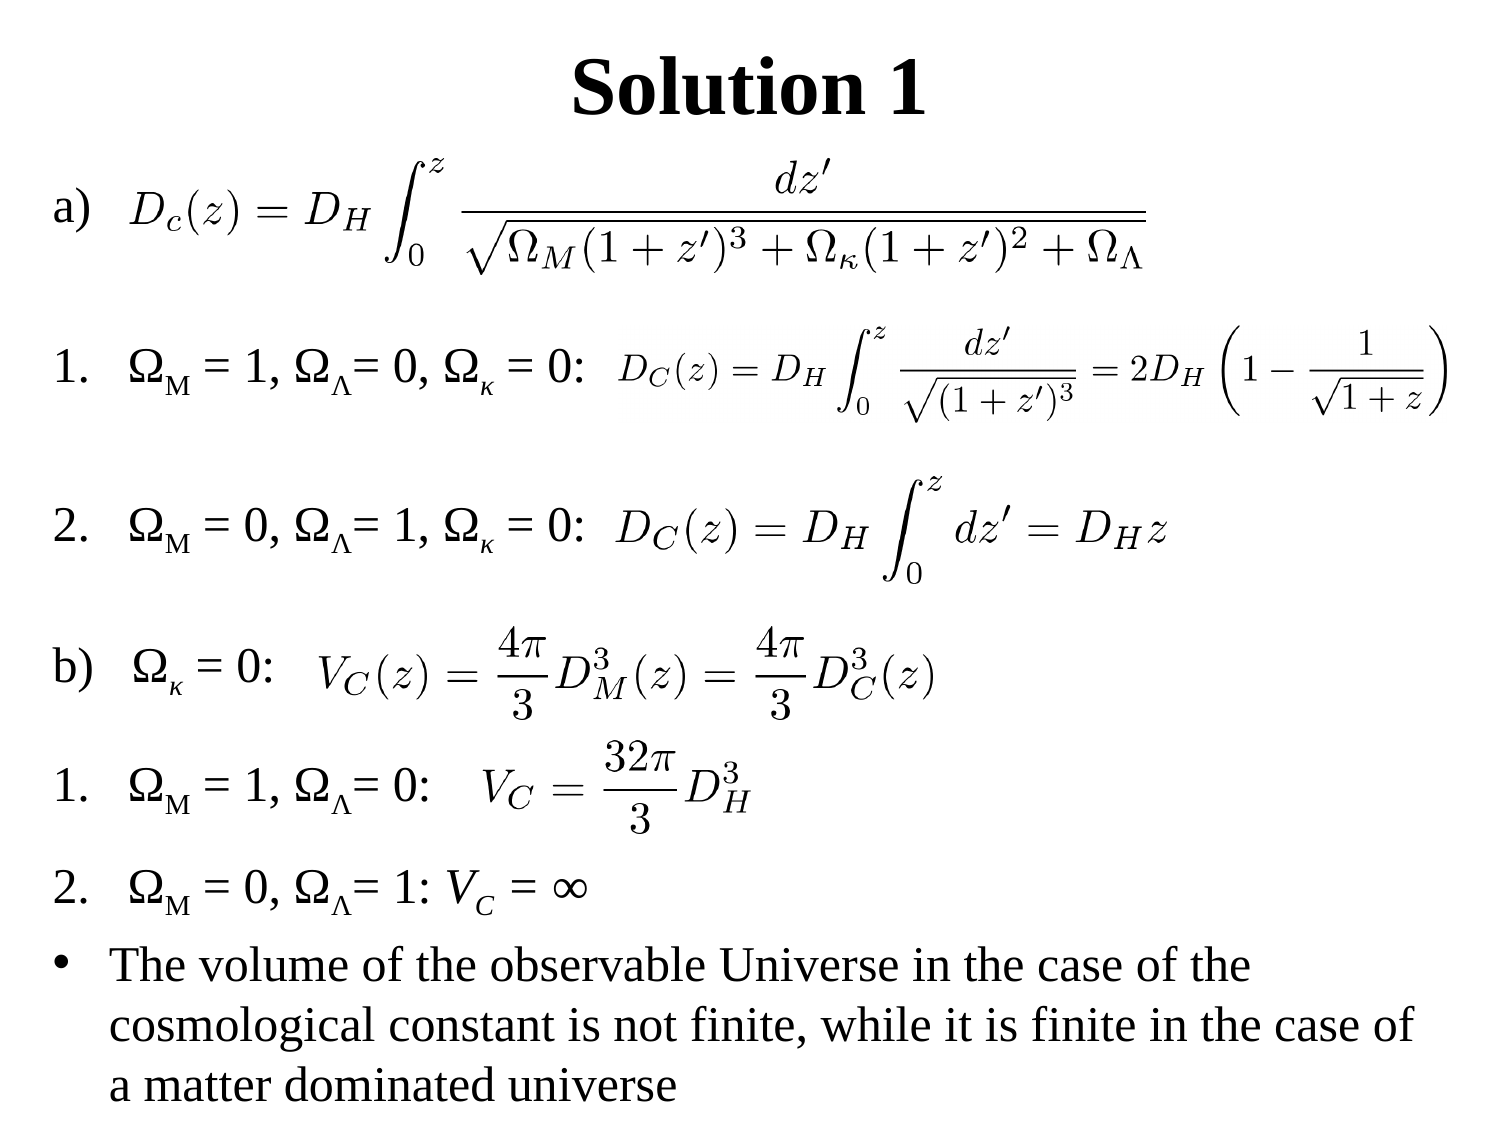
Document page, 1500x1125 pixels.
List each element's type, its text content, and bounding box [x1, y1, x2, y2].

picture [482, 740, 751, 834]
list a) ΩM = 1, ΩΛ= 0, Ωκ = 0: ΩM = 0, ΩΛ= 1, Ωκ = 0: b) Ωκ = 0: 1. ΩM = 1, ΩΛ= 0: 2. ΩM = 0, ΩΛ= 1: VC = ∞ The volume of the observable Universe in the case of the cosmological constant is not finite, while it is finite in the case of a matter dominated universe [37, 165, 1463, 1120]
picture [318, 626, 933, 721]
picture [615, 476, 1167, 584]
picture [129, 157, 1146, 275]
picture [618, 325, 1447, 423]
title Solution 1 [75, 9, 1425, 153]
